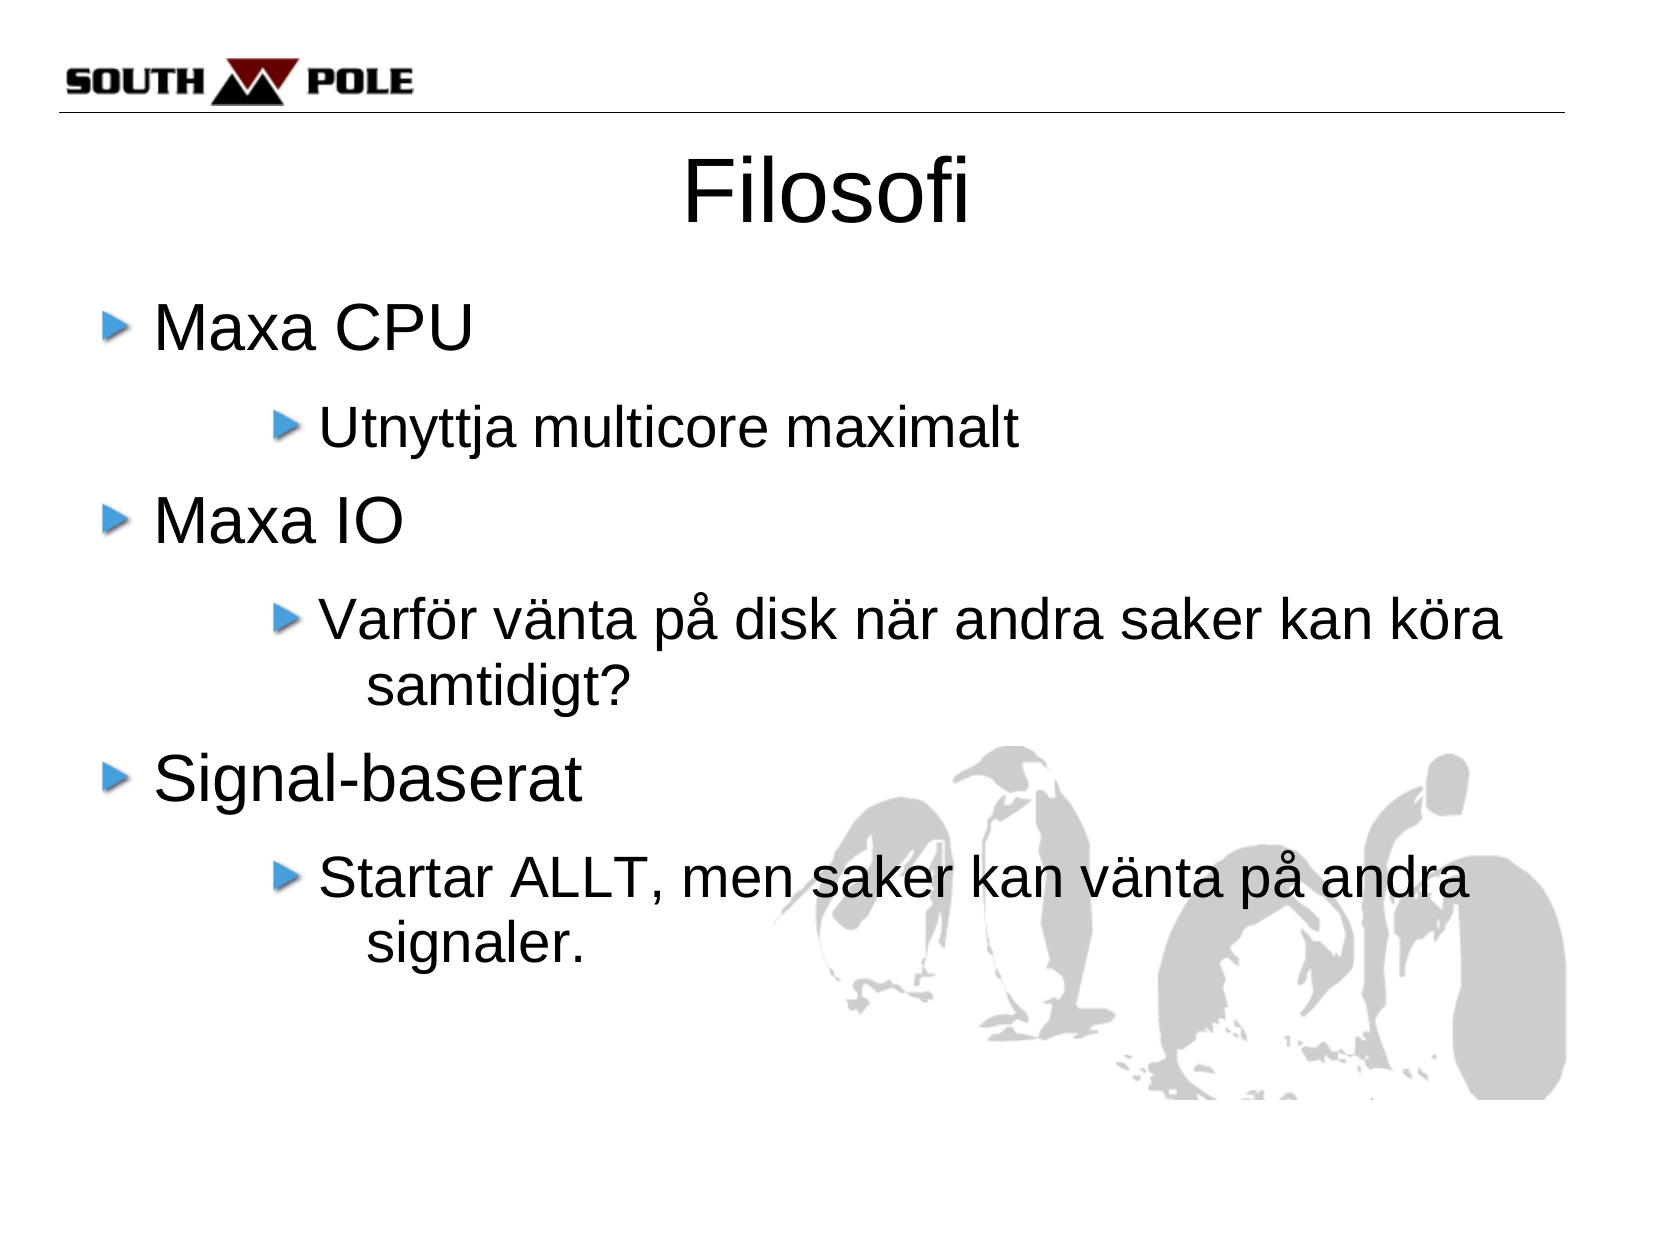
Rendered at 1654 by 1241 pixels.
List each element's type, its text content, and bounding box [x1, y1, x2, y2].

picture [66, 58, 414, 106]
title Filosofi [83, 95, 1572, 288]
list Maxa CPU Utnyttja multicore maximalt Maxa IO Varför vänta på disk när andra saker kan köra samtidigt? Signal-baserat Startar ALLT, men saker kan vänta på andra signaler. [82, 290, 1571, 1094]
picture [773, 1094, 1567, 1100]
